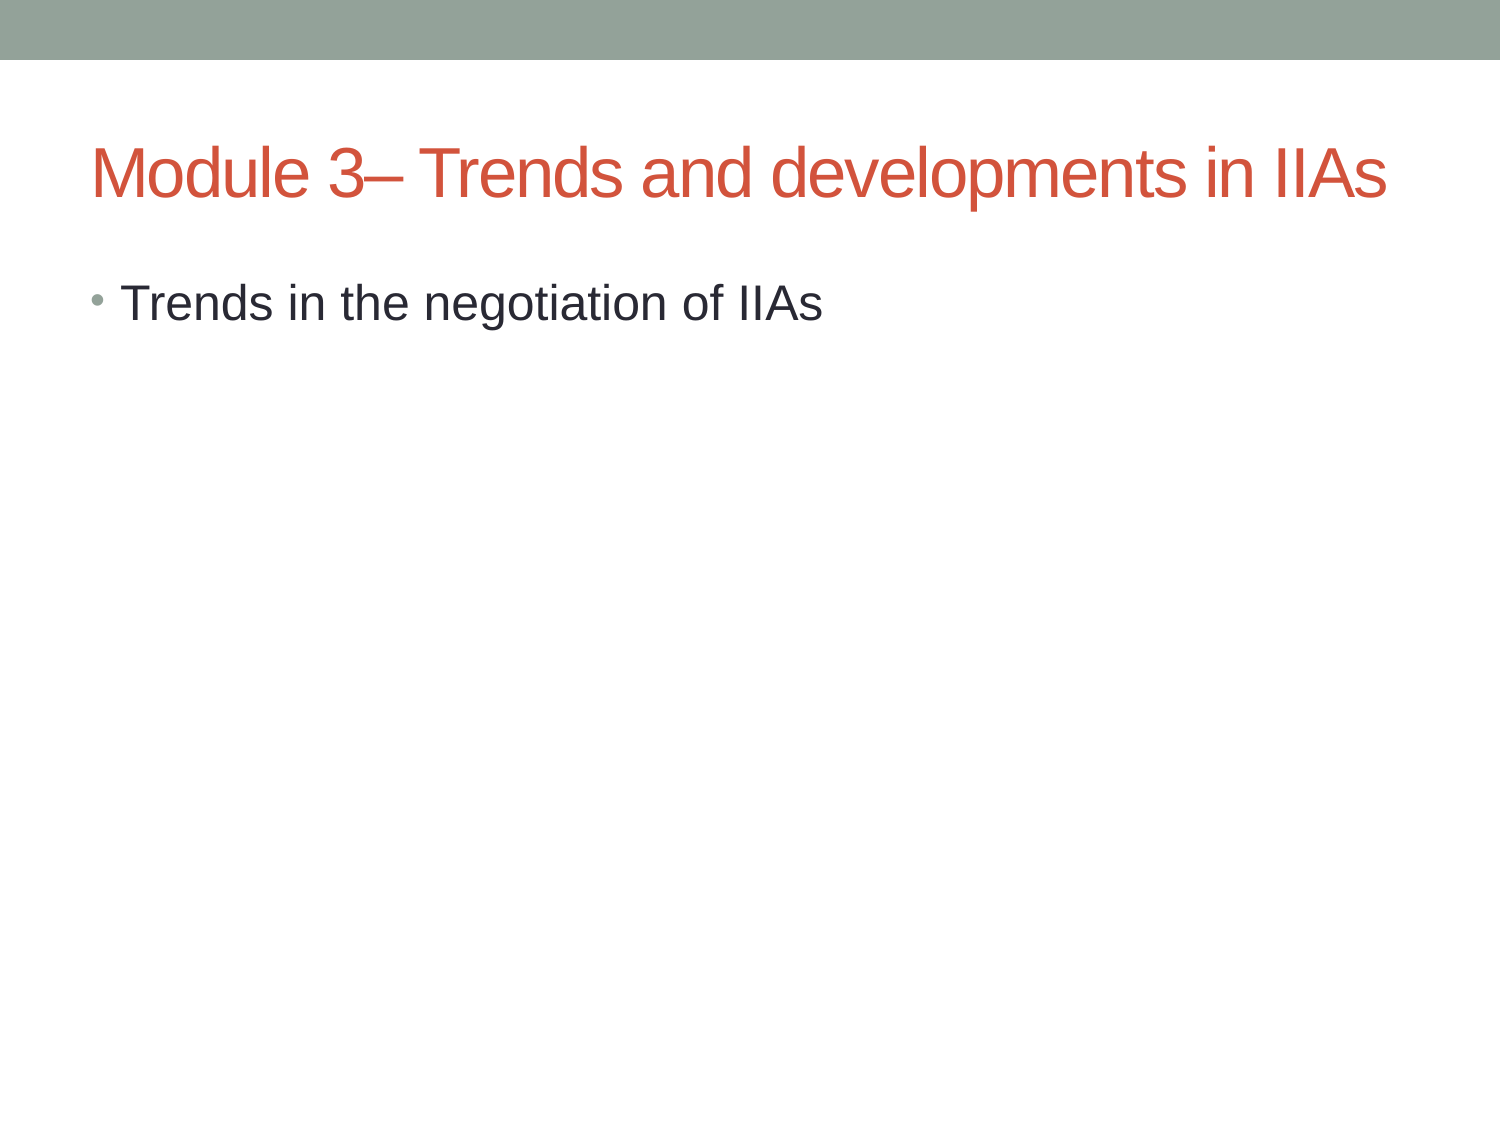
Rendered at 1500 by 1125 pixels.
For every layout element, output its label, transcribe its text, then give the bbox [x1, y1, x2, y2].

title Module 3– Trends and developments in IIAs [75, 87, 1425, 250]
list Trends in the negotiation of IIAs [75, 262, 1425, 1063]
